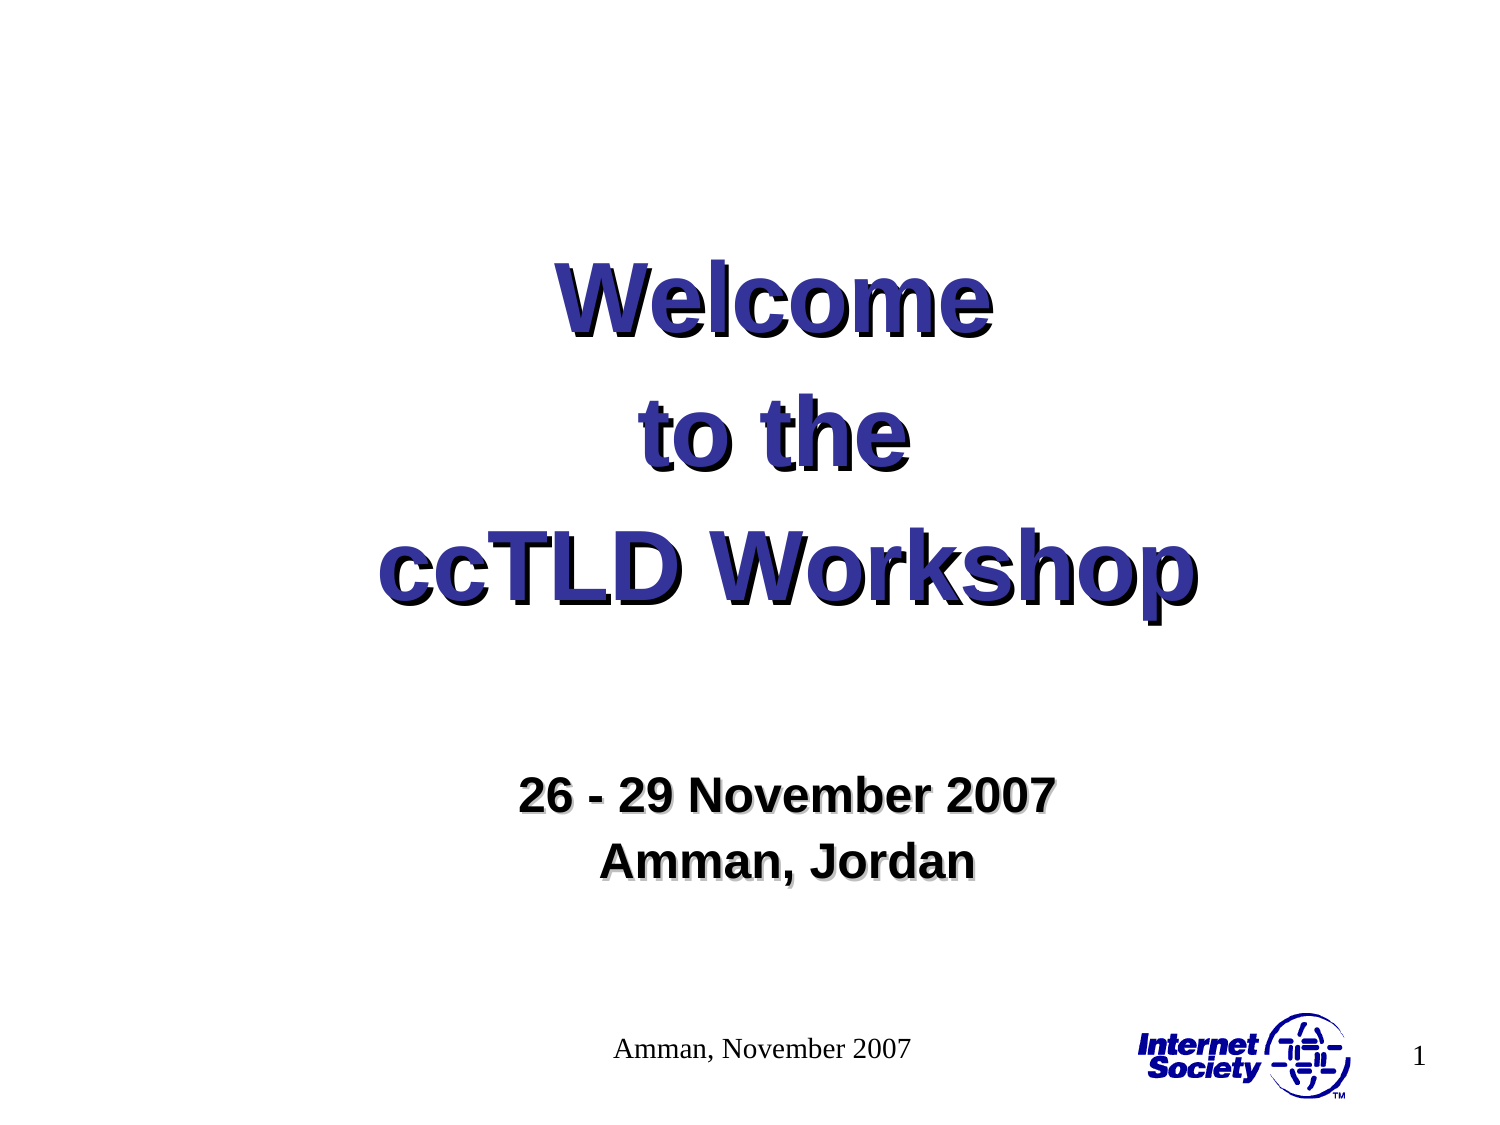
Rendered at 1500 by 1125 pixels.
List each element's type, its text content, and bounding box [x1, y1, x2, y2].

title Welcome to the ccTLD Workshop 26 - 29 November 2007 Amman, Jordan [200, 48, 1375, 928]
subtitle [200, 662, 1251, 951]
picture [1137, 1012, 1351, 1099]
